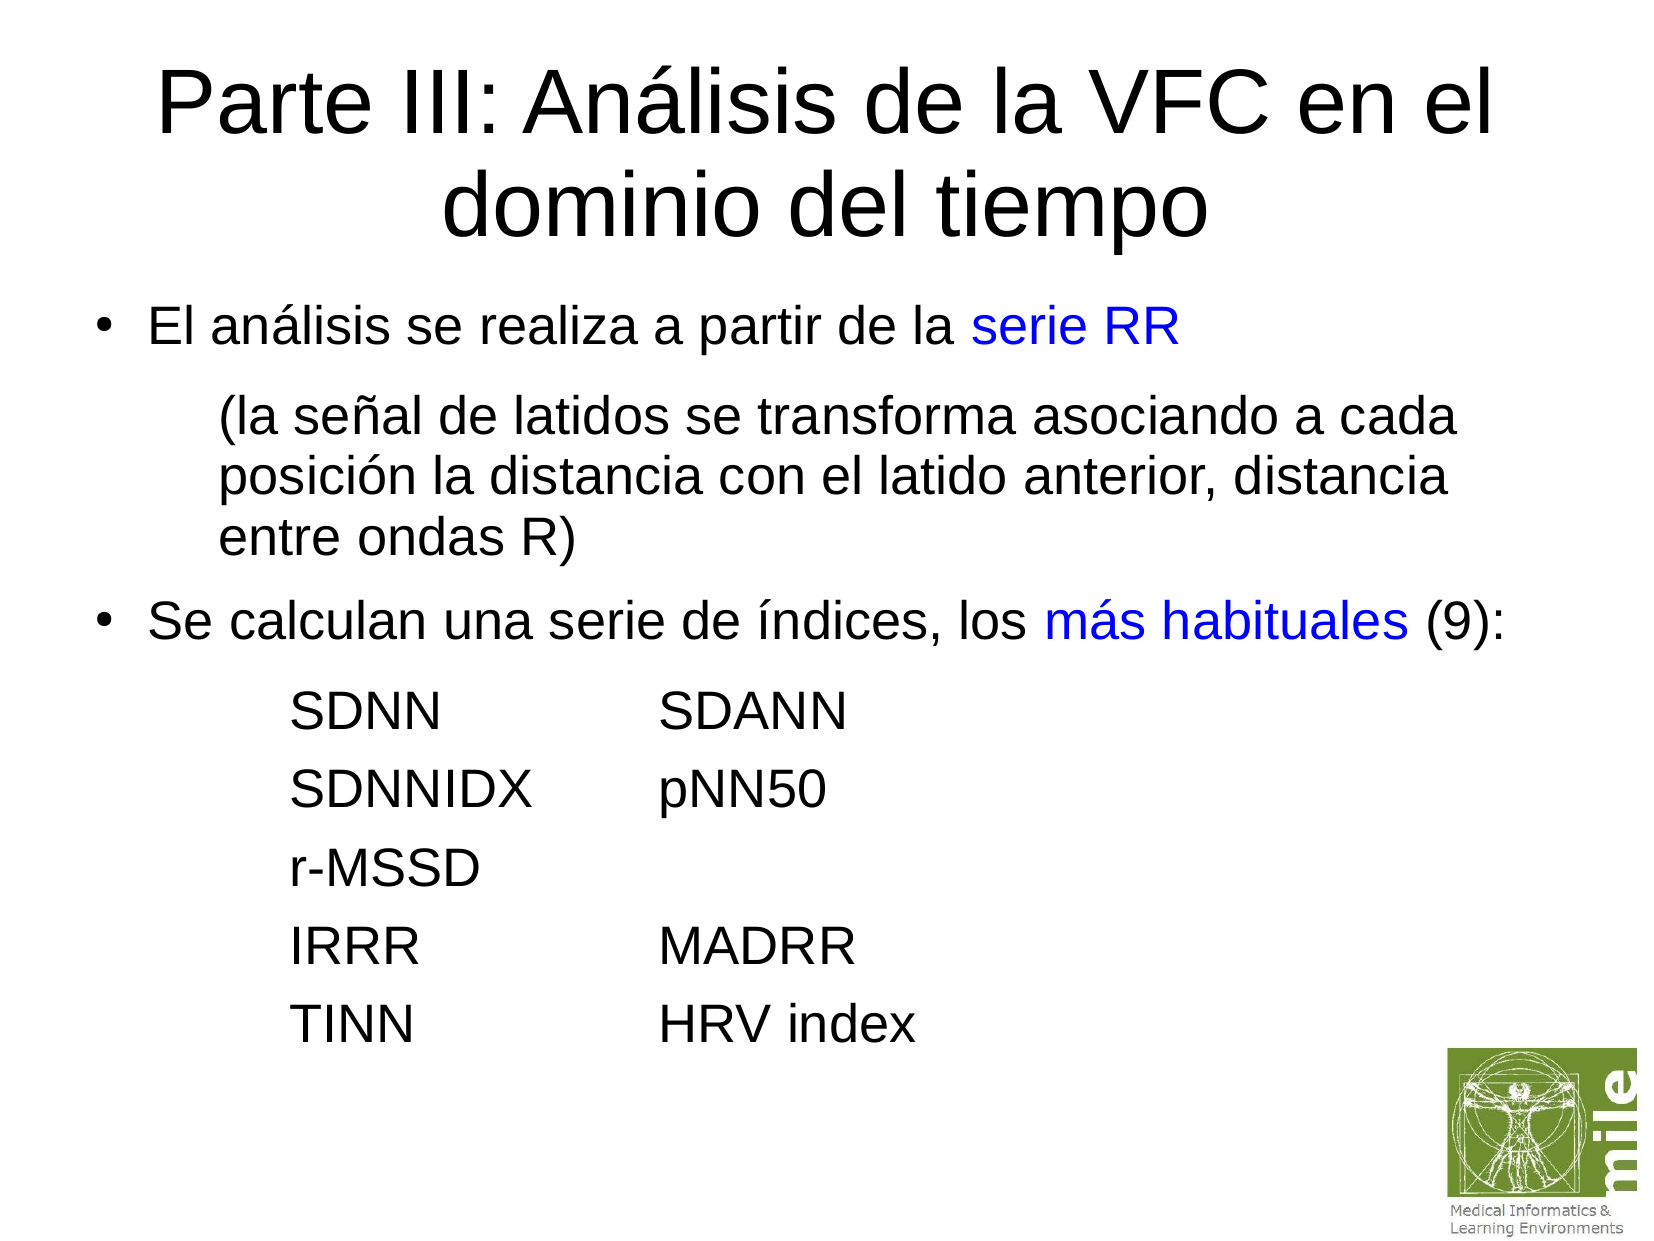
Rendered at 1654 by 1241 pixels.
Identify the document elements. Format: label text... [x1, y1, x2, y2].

list El análisis se realiza a partir de la serie RR (la señal de latidos se transforma asociando a cada posición la distancia con el latido anterior, distancia entre ondas R) Se calculan una serie de índices, los más habituales (9): SDNN SDANN SDNNIDX pNN50 r-MSSD IRRR MADRR TINN HRV index [76, 295, 1565, 1114]
title Parte III: Análisis de la VFC en el dominio del tiempo [82, 50, 1571, 256]
picture [1440, 1033, 1654, 1241]
